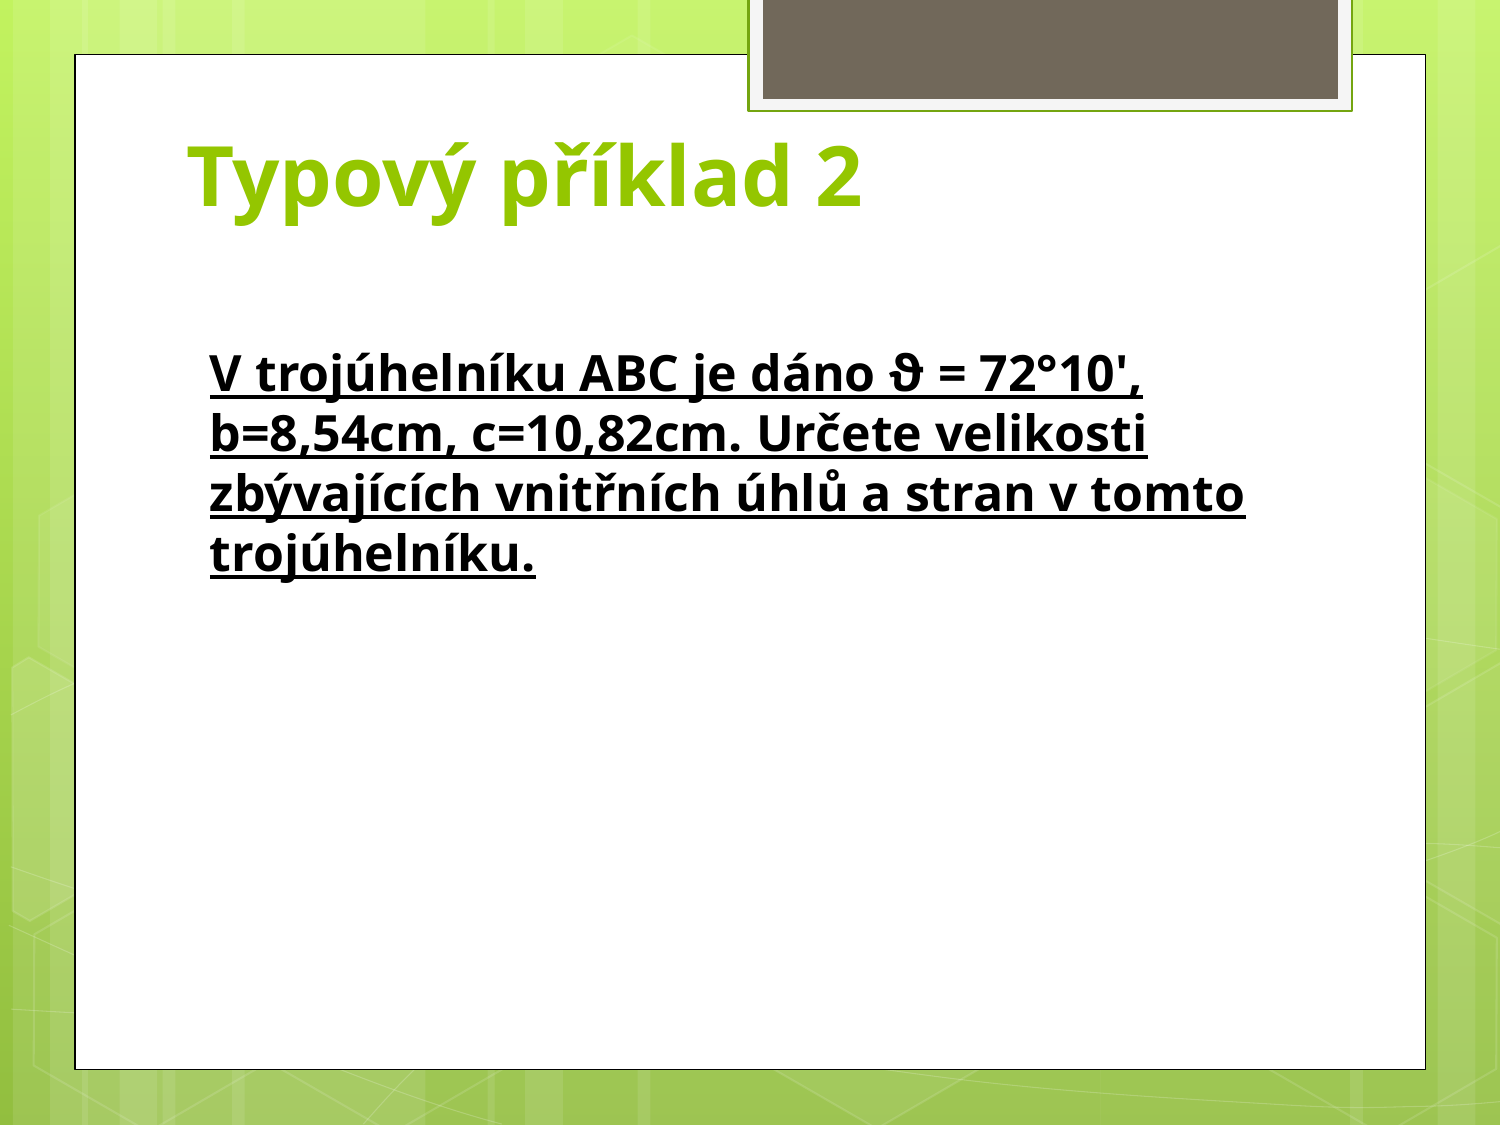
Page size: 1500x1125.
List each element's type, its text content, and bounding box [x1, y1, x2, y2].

text_box V trojúhelníku ABC je dáno ϑ = 72°10', b=8,54cm, c=10,82cm. Určete velikosti zbývajících vnitřních úhlů a stran v tomto trojúhelníku. [195, 334, 1364, 589]
title Typový příklad 2 [171, 42, 1415, 231]
